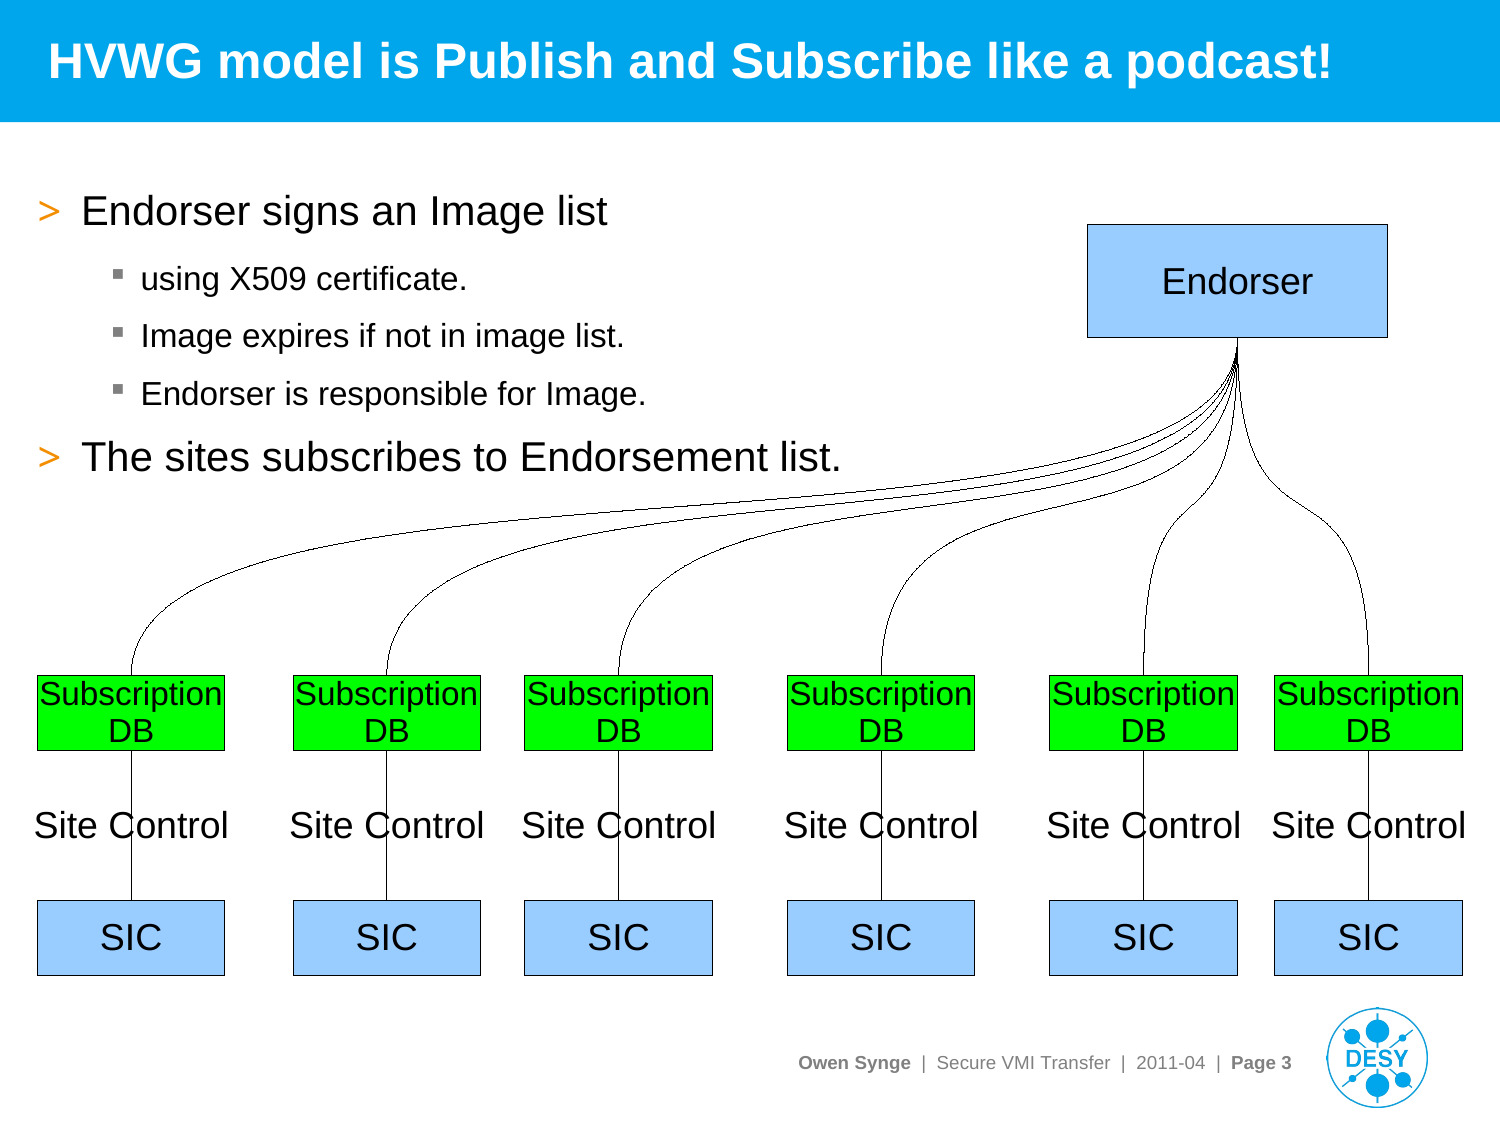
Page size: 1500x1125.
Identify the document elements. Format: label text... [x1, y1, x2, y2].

list Endorser signs an Image list using X509 certificate. Image expires if not in image list. Endorser is responsible for Image. The sites subscribes to Endorsement list. [37, 187, 1004, 740]
text_box SIC [293, 900, 481, 976]
picture [1326, 1007, 1428, 1108]
text_box Subscription DB [37, 740, 225, 751]
text_box Subscription DB [293, 740, 481, 751]
text_box SIC [1049, 900, 1238, 976]
text_box Endorser [1087, 224, 1388, 338]
text_box SIC [787, 900, 975, 976]
text_box SIC [524, 900, 713, 976]
text_box Subscription DB [787, 740, 975, 751]
text_box Subscription DB [1274, 675, 1463, 751]
title HVWG model is Publish and Subscribe like a podcast! [47, 16, 1446, 107]
text_box SIC [1274, 900, 1463, 976]
text_box SIC [37, 900, 225, 976]
text_box Subscription DB [524, 740, 713, 751]
text_box Subscription DB [1049, 675, 1238, 751]
